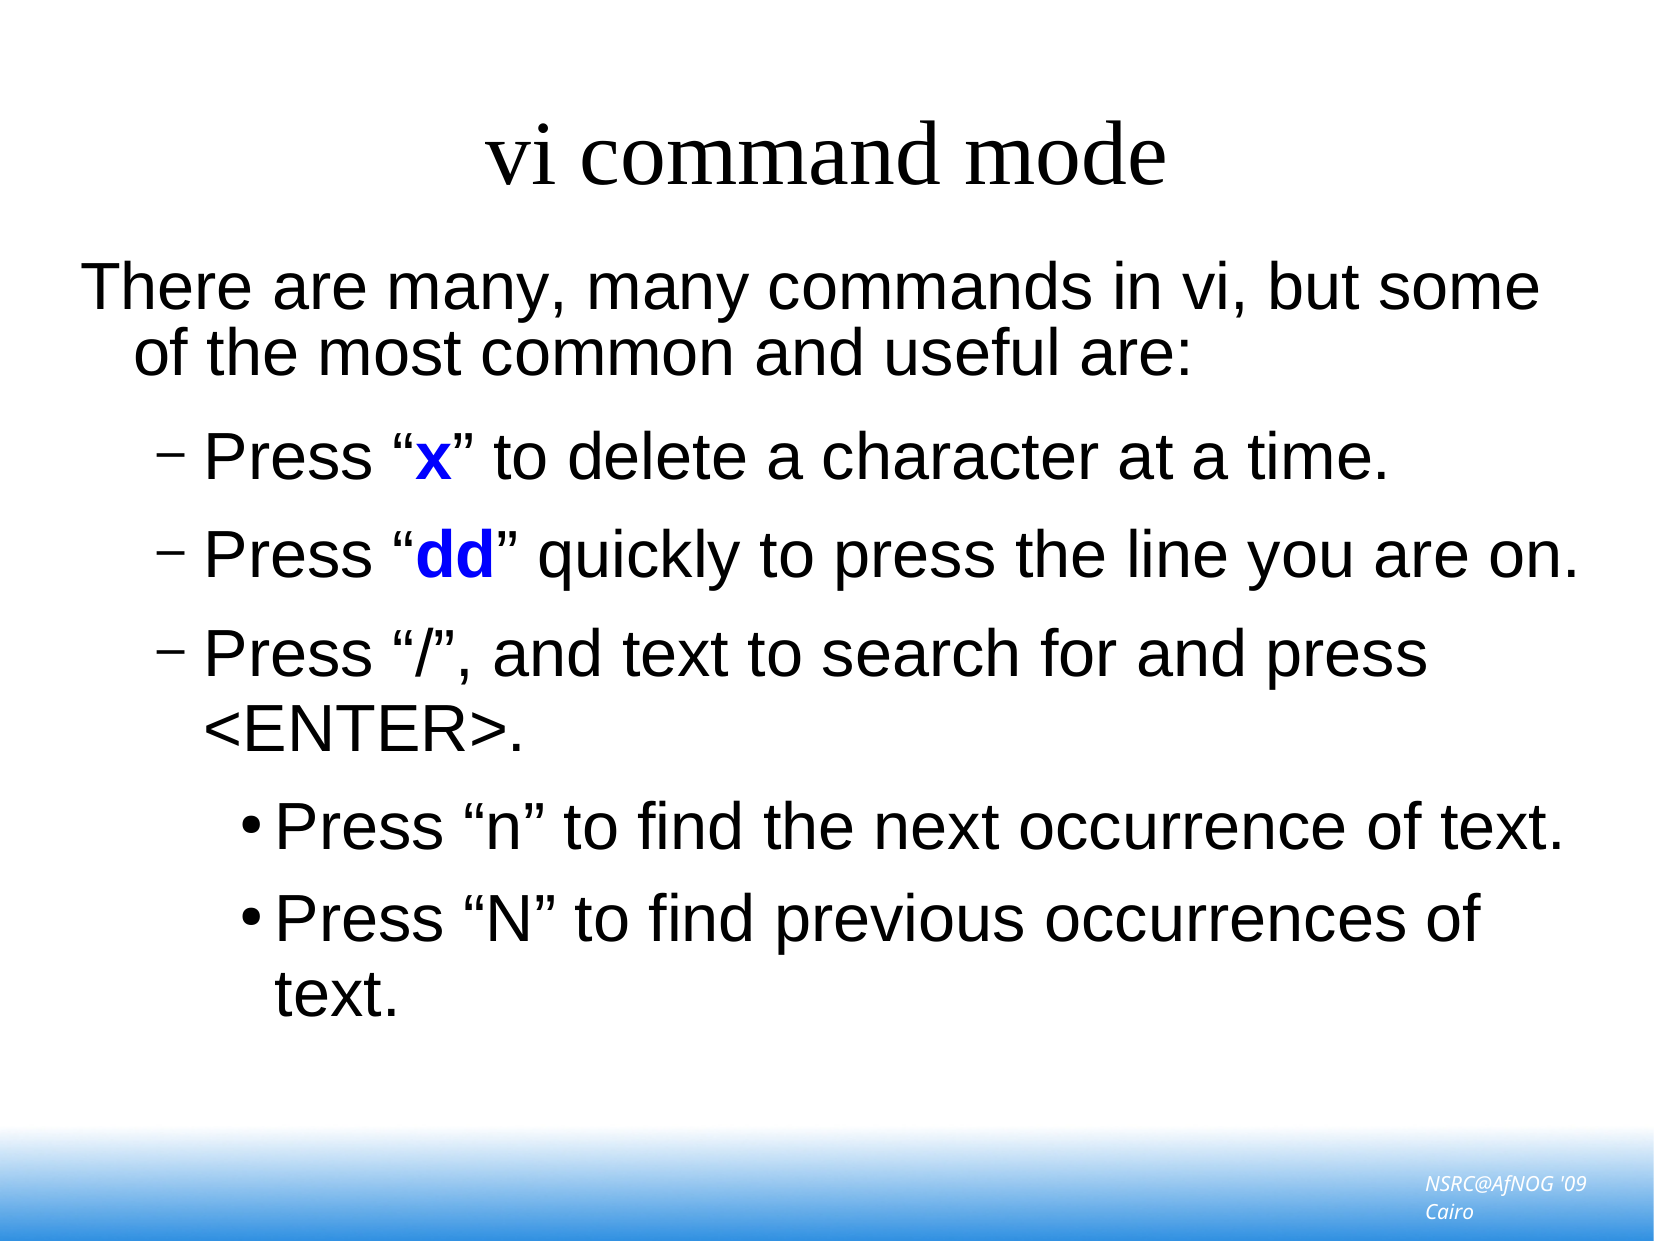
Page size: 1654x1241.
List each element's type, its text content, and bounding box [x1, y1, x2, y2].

title vi command mode [121, 73, 1534, 233]
picture [0, 1124, 1654, 1241]
list There are many, many commands in vi, but some of the most common and useful are: Press “x” to delete a character at a time. Press “dd” quickly to press the line you are on. Press “/”, and text to search for and press <ENTER>. Press “n” to find the next occurrence of text. Press “N” to find previous occurrences of text. [62, 256, 1583, 1114]
